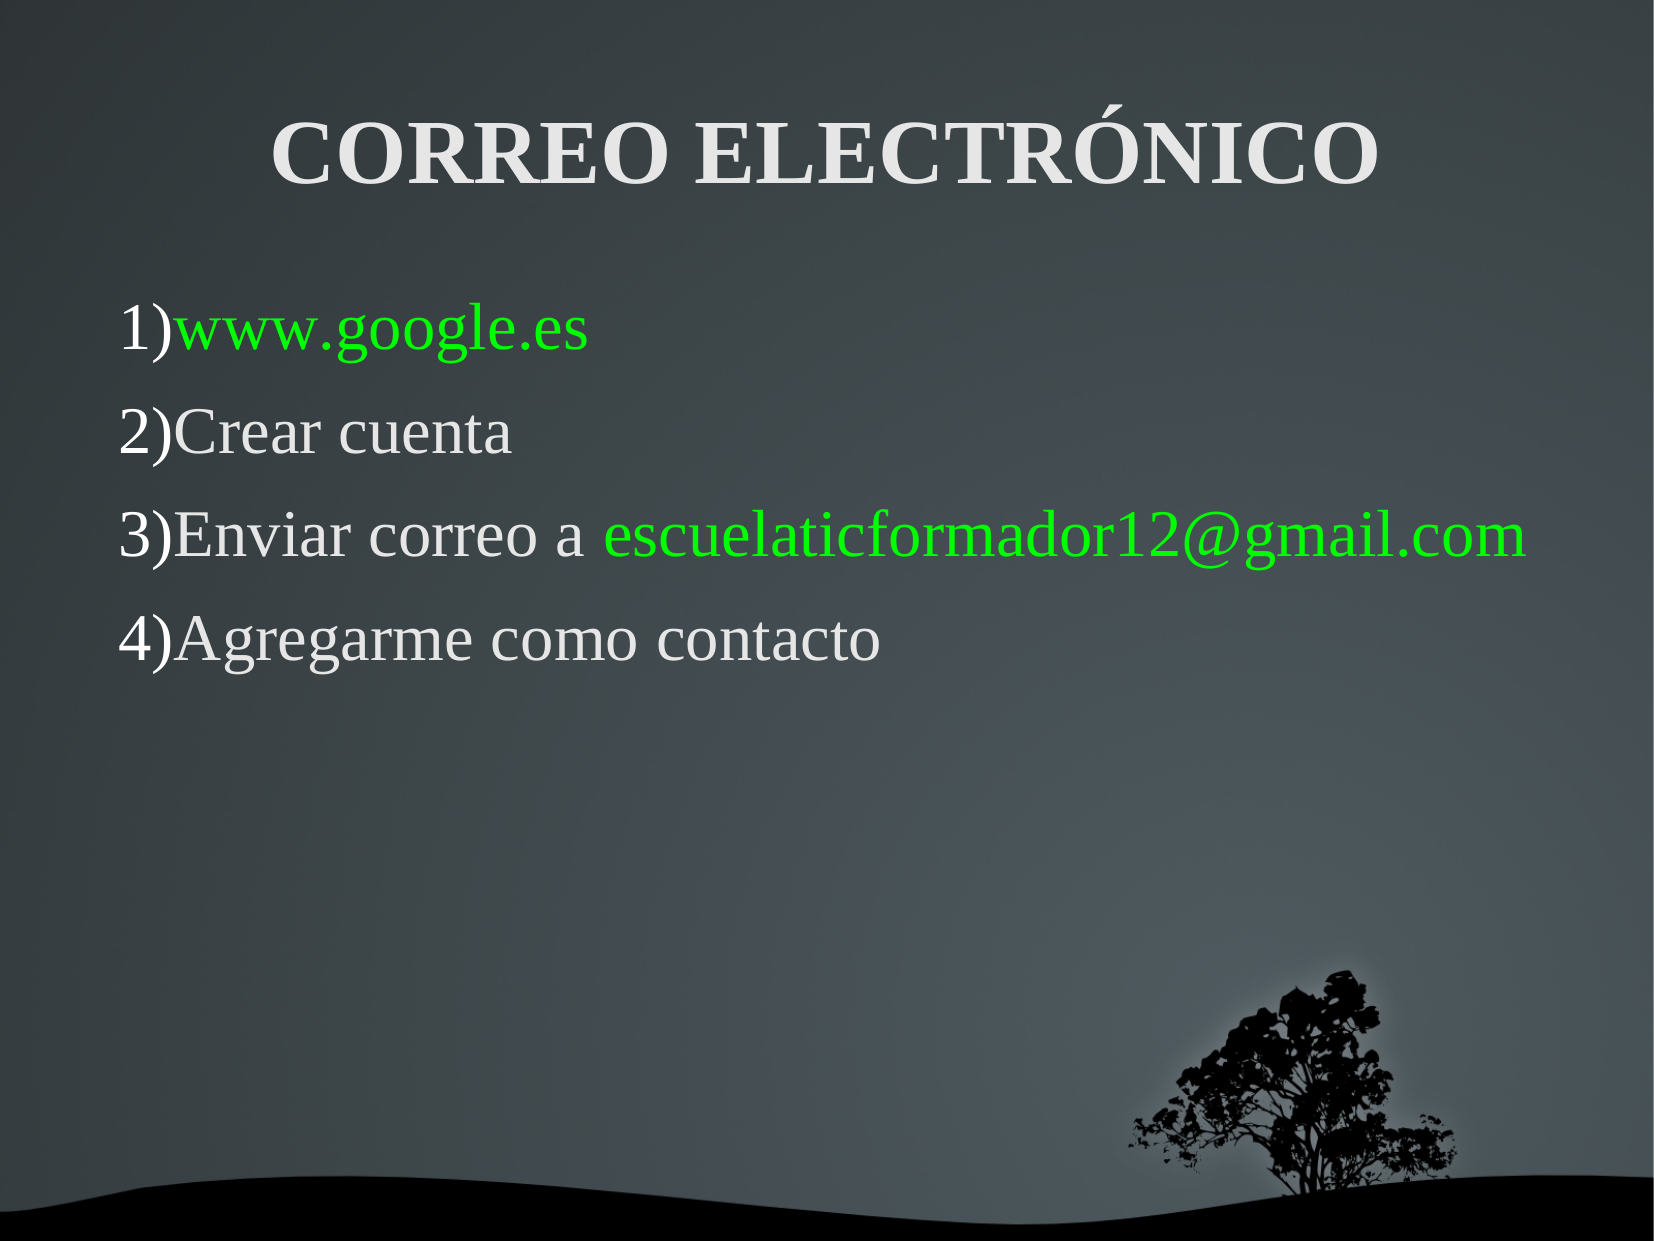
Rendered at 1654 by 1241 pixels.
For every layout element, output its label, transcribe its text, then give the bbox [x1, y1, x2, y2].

picture [0, 0, 1654, 1241]
title CORREO ELECTRÓNICO [82, 56, 1571, 250]
list www.google.es Crear cuenta Enviar correo a escuelaticformador12@gmail.com Agregarme como contacto [82, 290, 1571, 1094]
